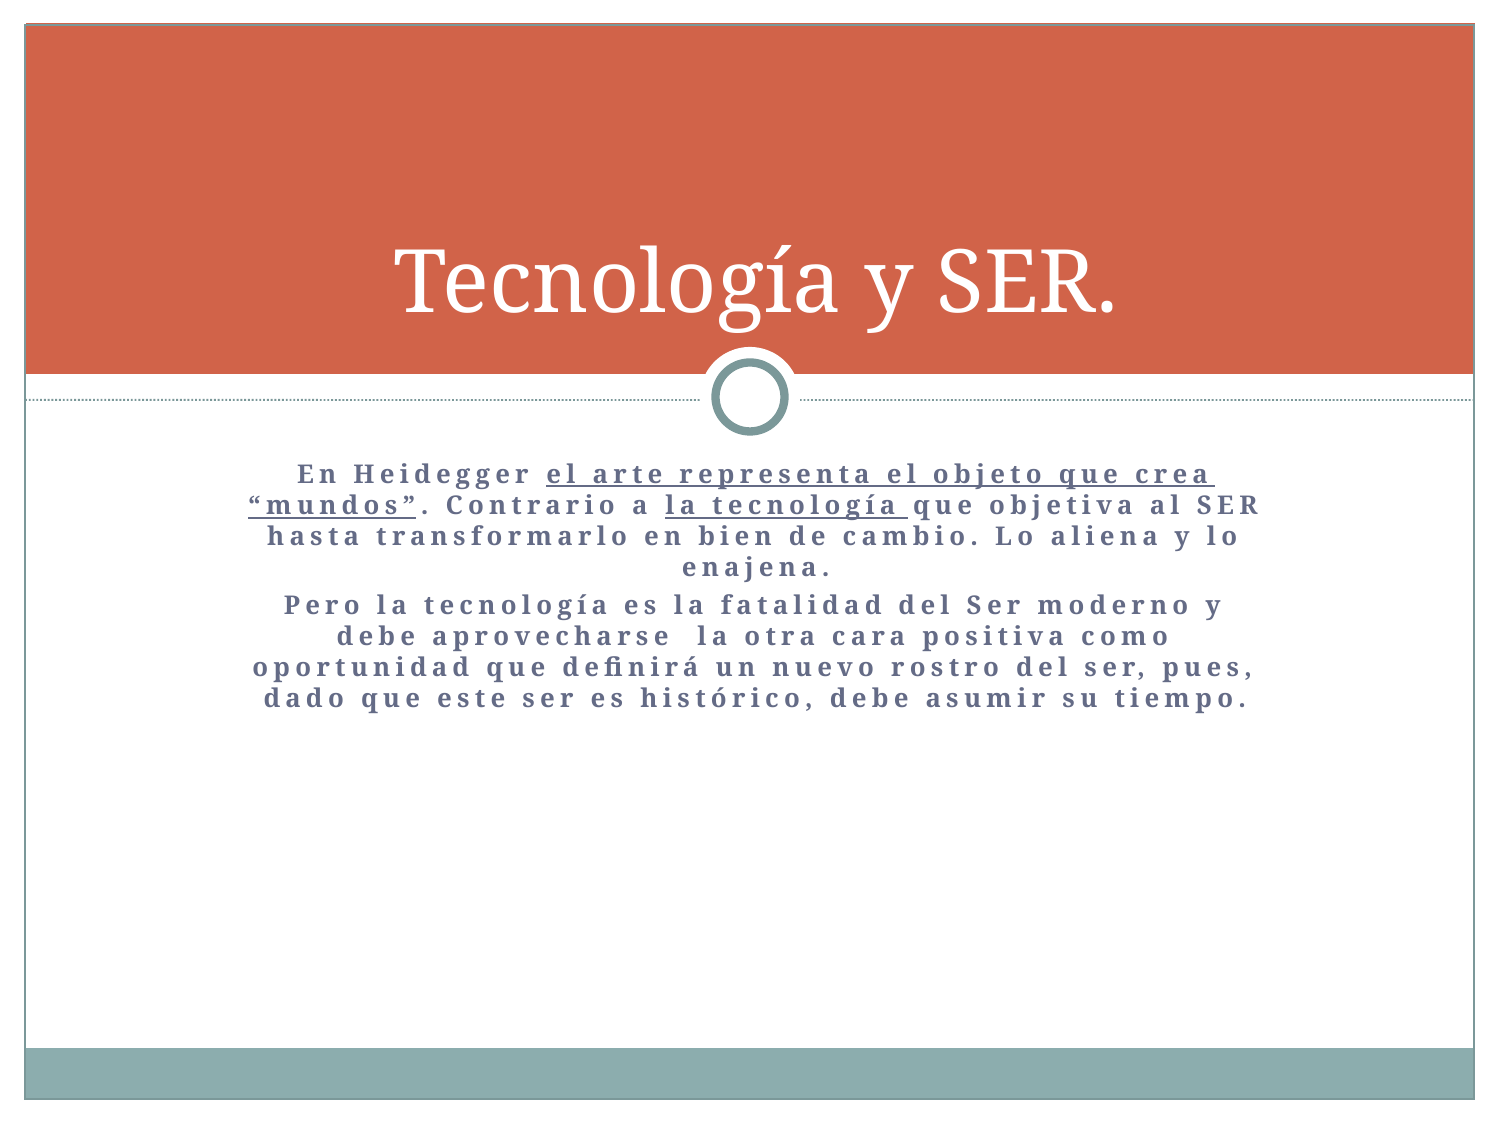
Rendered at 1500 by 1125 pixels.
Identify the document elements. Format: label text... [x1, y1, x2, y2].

list En Heidegger el arte representa el objeto que crea “mundos”. Contrario a la tecnología que objetiva al SER hasta transformarlo en bien de cambio. Lo aliena y lo enajena. Pero la tecnología es la fatalidad del Ser moderno y debe aprovecharse la otra cara positiva como oportunidad que definirá un nuevo rostro del ser, pues, dado que este ser es histórico, debe asumir su tiempo. [224, 450, 1288, 941]
title Tecnología y SER. [118, 87, 1394, 338]
